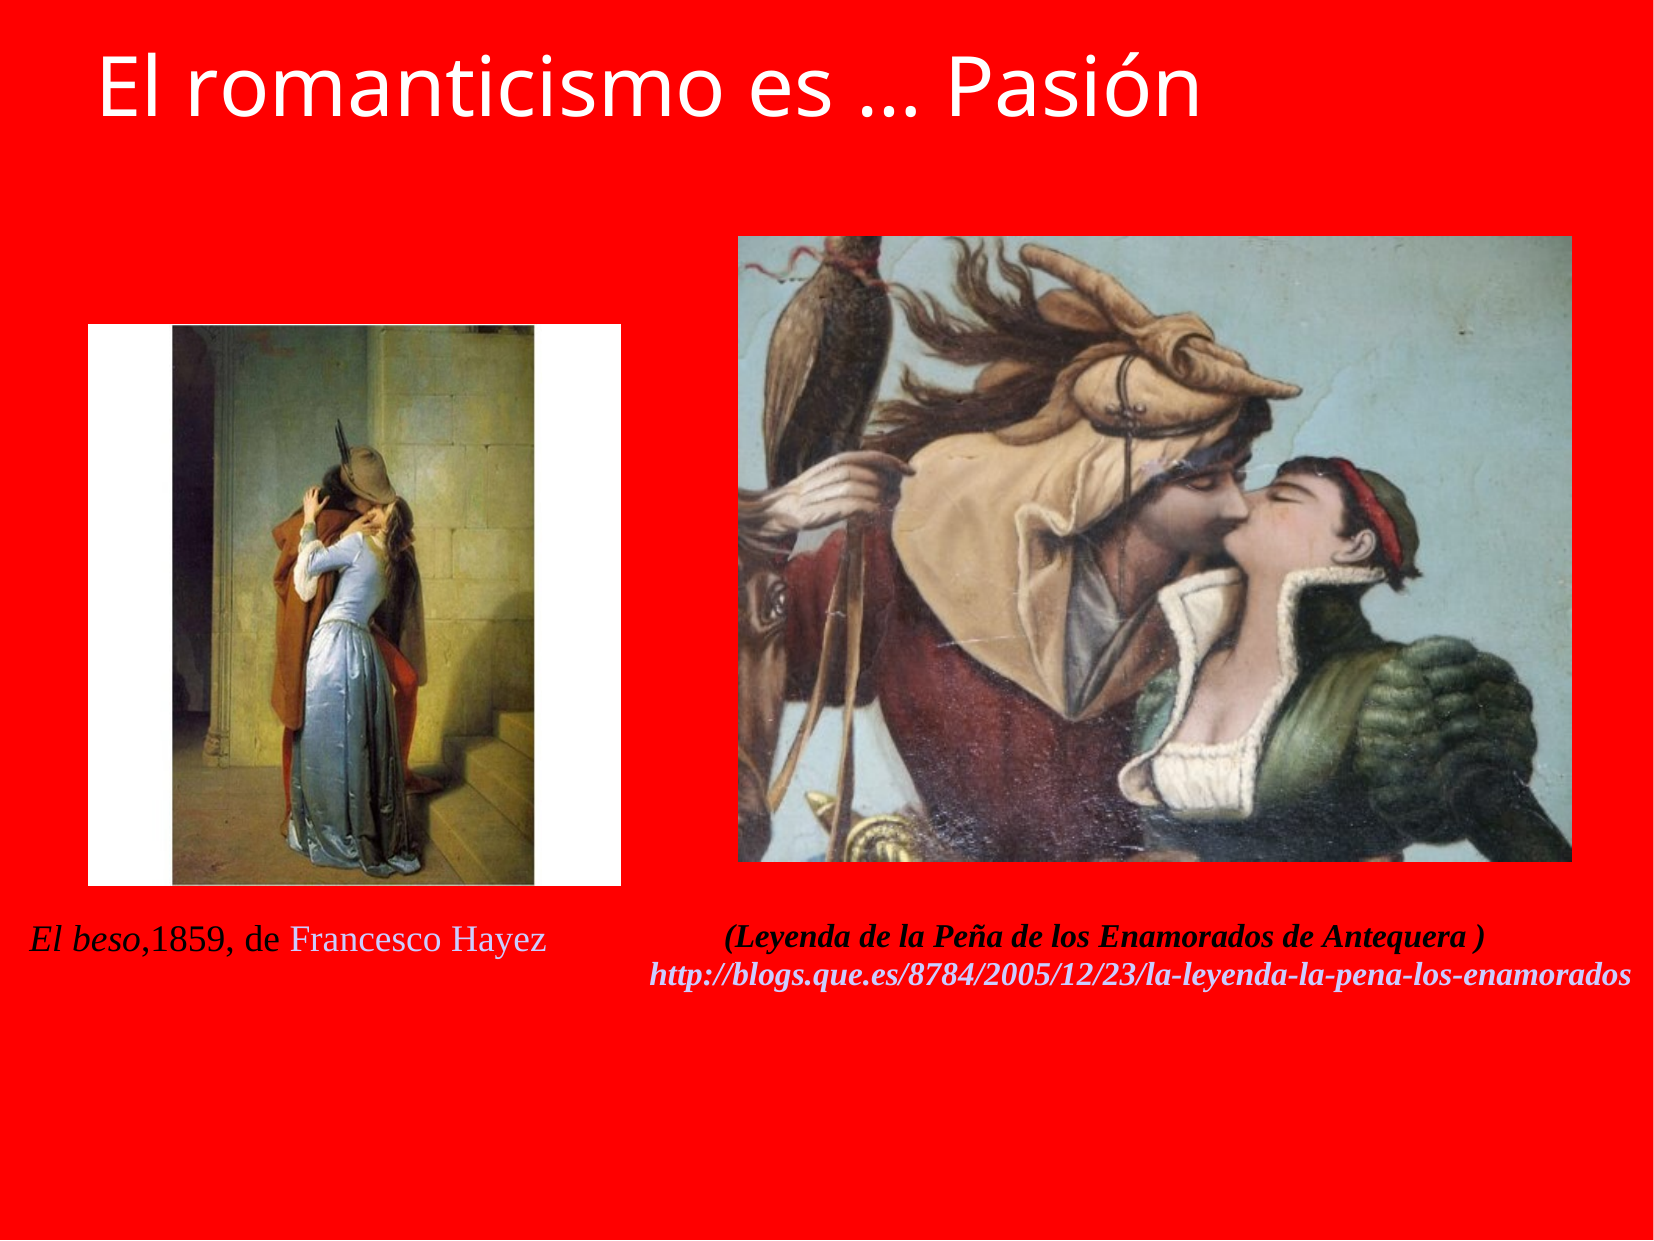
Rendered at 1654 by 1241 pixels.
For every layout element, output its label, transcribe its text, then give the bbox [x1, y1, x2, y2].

picture [88, 324, 621, 886]
text_box El beso,1859, de Francesco Hayez [29, 915, 621, 1004]
text_box El romanticismo es … Pasión [59, 29, 1625, 182]
text_box (Leyenda de la Peña de los Enamorados de Antequera )http://blogs.que.es/8784/2005/12/23/la-leyenda-la-pena-los-enamorados [649, 915, 1654, 1034]
picture [738, 236, 1572, 862]
